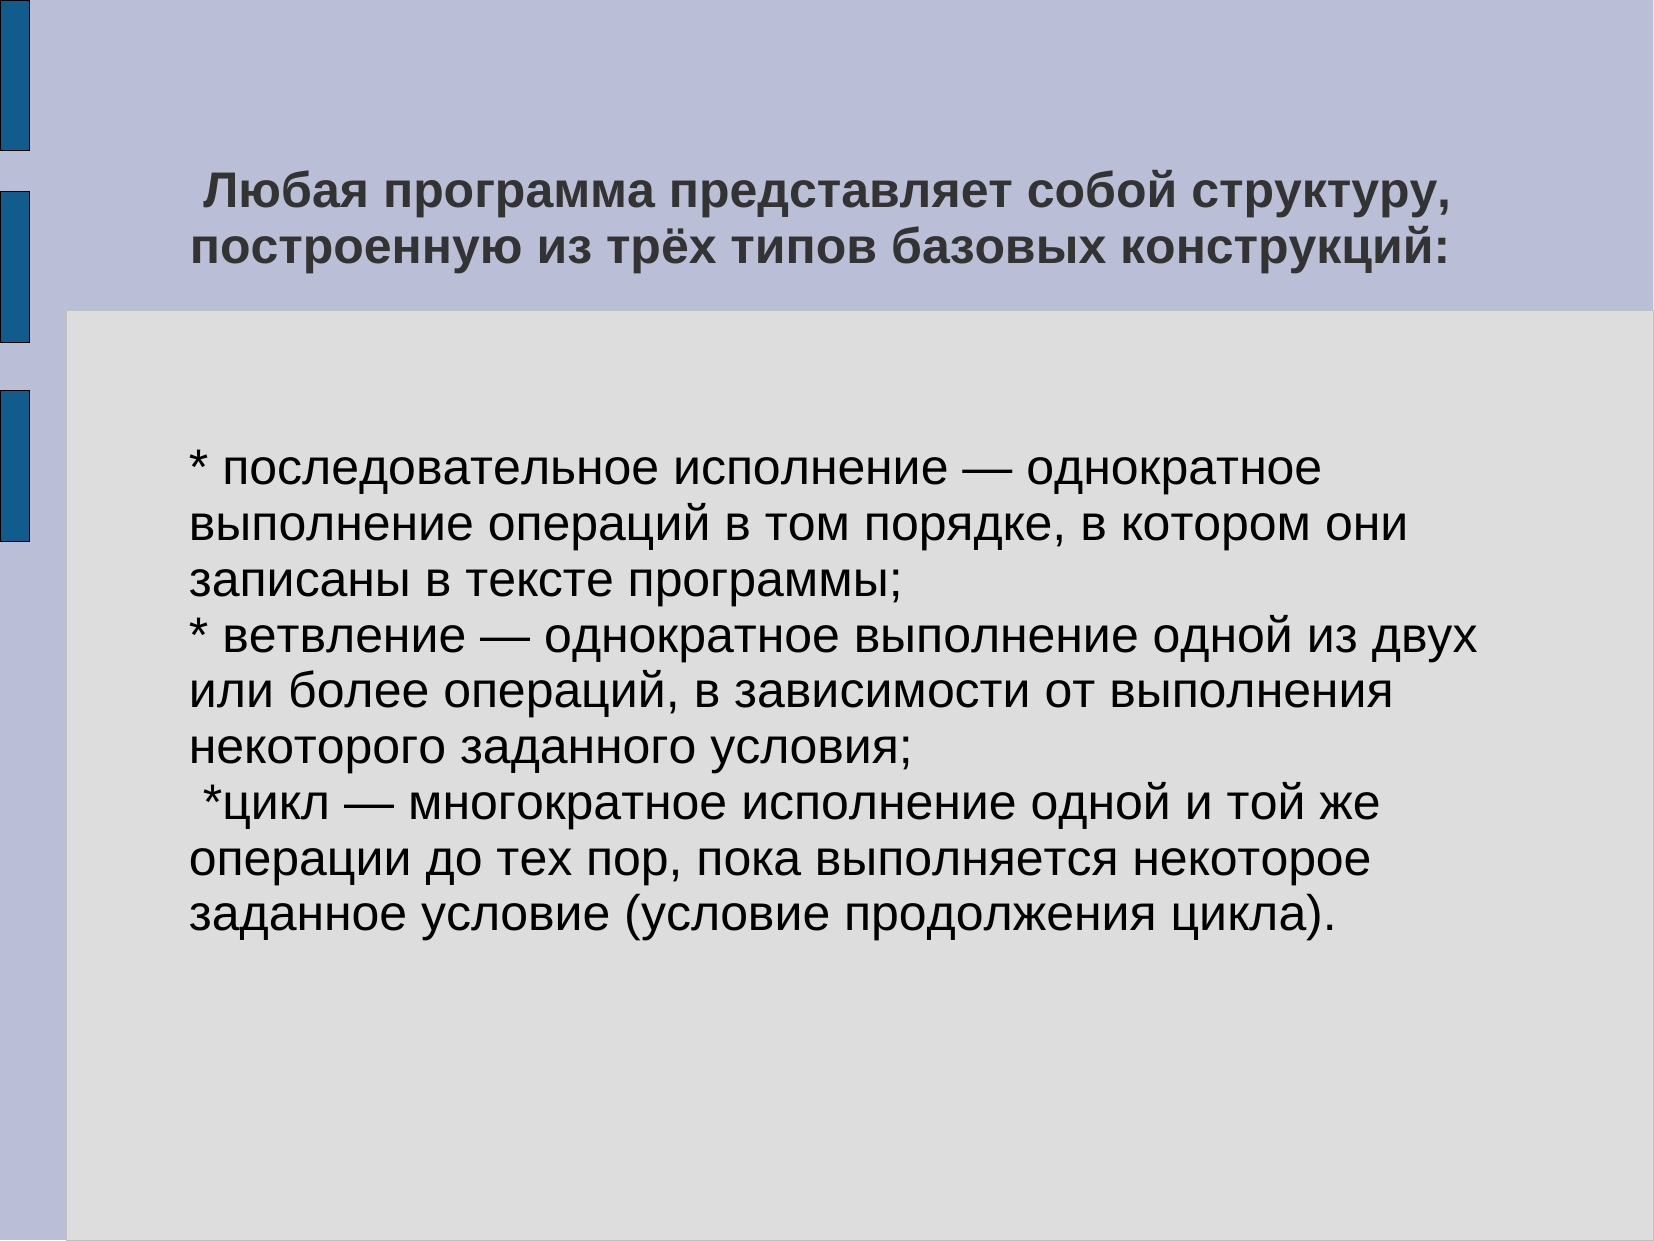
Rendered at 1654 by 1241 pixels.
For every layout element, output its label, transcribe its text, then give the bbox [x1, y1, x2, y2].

title Любая программа представляет собой структуру, построенную из трёх типов базовых конструкций: [121, 114, 1534, 322]
list * последовательное исполнение — однократное выполнение операций в том порядке, в котором они записаны в тексте программы; * ветвление — однократное выполнение одной из двух или более операций, в зависимости от выполнения некоторого заданного условия; *цикл — многократное исполнение одной и той же операции до тех пор, пока выполняется некоторое заданное условие (условие продолжения цикла). [118, 383, 1500, 1166]
